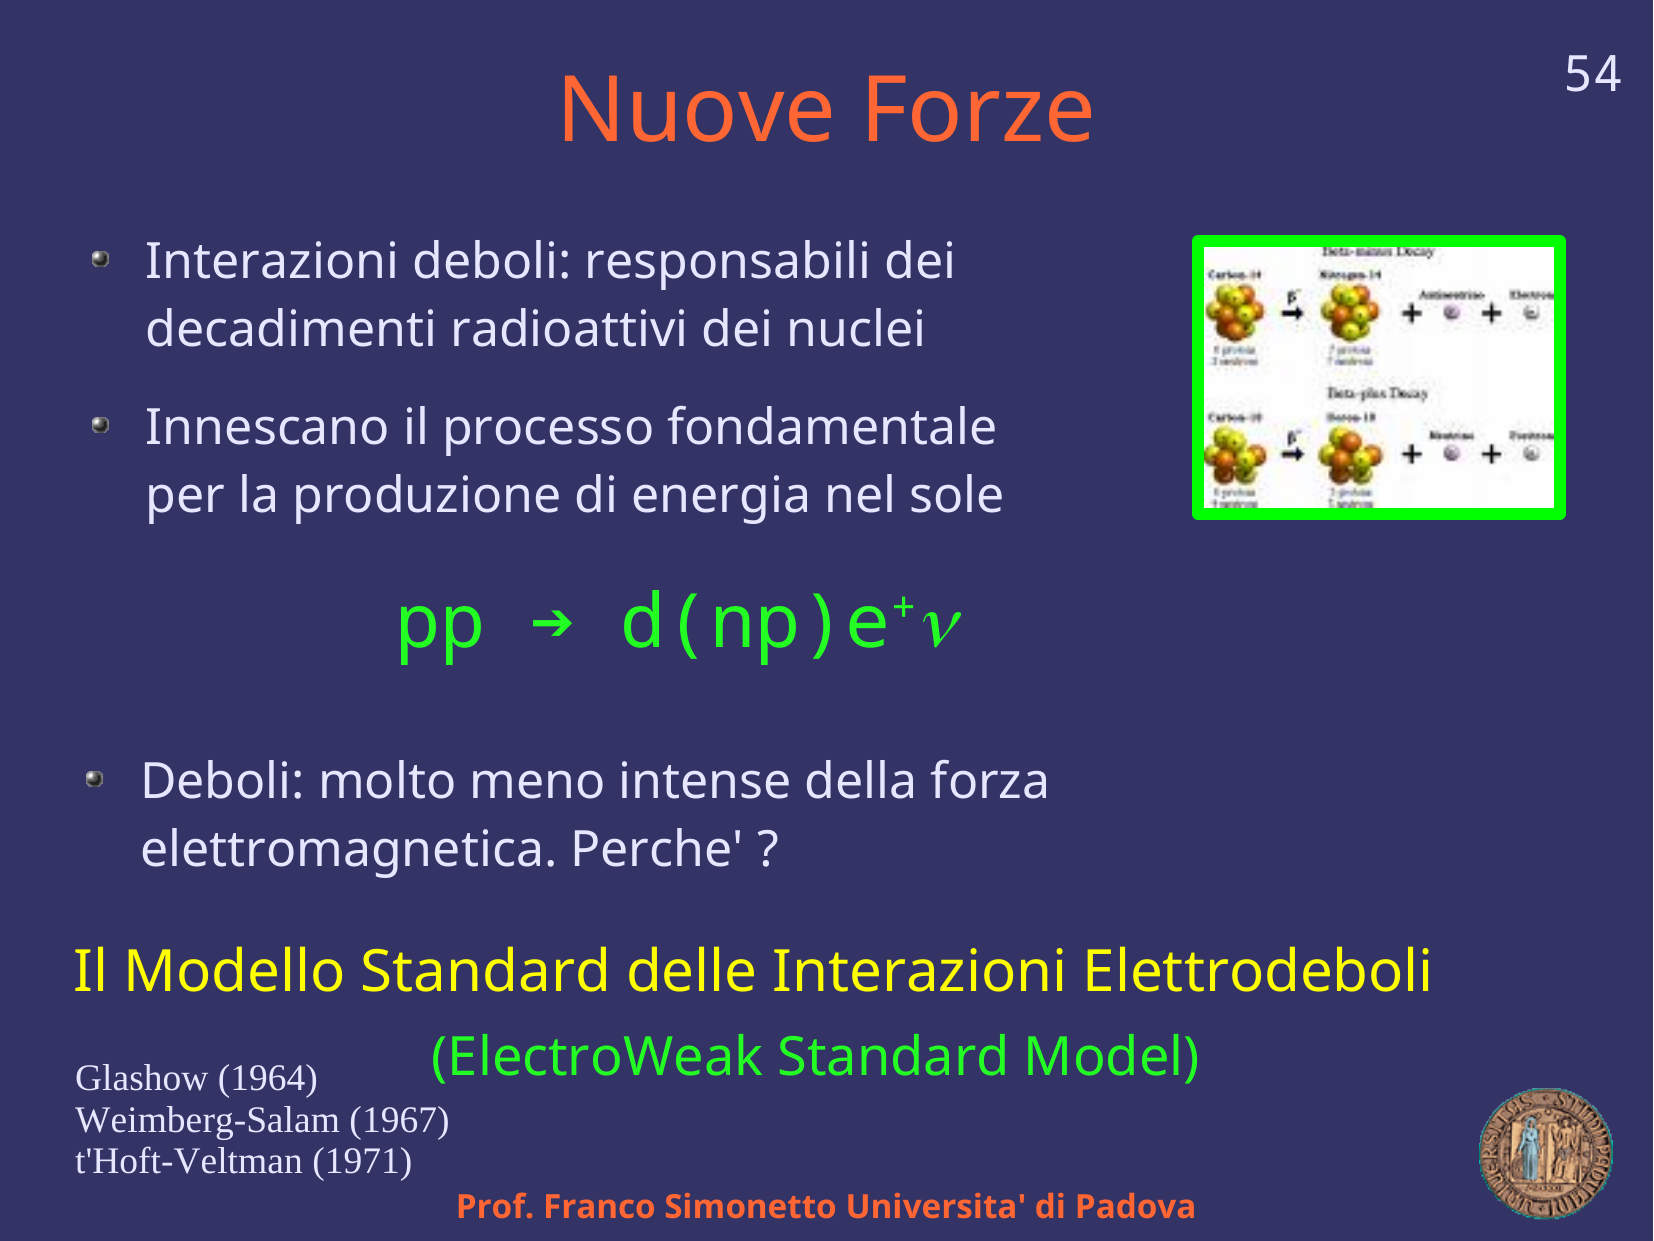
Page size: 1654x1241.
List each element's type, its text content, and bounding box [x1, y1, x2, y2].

list Interazioni deboli: responsabili dei decadimenti radioattivi dei nuclei Innescano il processo fondamentale per la produzione di energia nel sole [75, 225, 1013, 638]
text_box Il Modello Standard delle Interazioni Elettrodeboli [59, 921, 1594, 1018]
picture [1479, 1087, 1613, 1221]
text_box (ElectroWeak Standard Model) [416, 1010, 1426, 1101]
picture [1204, 246, 1554, 508]
text_box Glashow (1964) Weimberg-Salam (1967) t'Hoft-Veltman (1971) [60, 1050, 461, 1190]
text_box pp ➔ d(np)e+n [380, 559, 1201, 678]
title Nuove Forze [82, 55, 1571, 156]
list Deboli: molto meno intense della forza elettromagnetica. Perche' ? [69, 744, 1463, 903]
